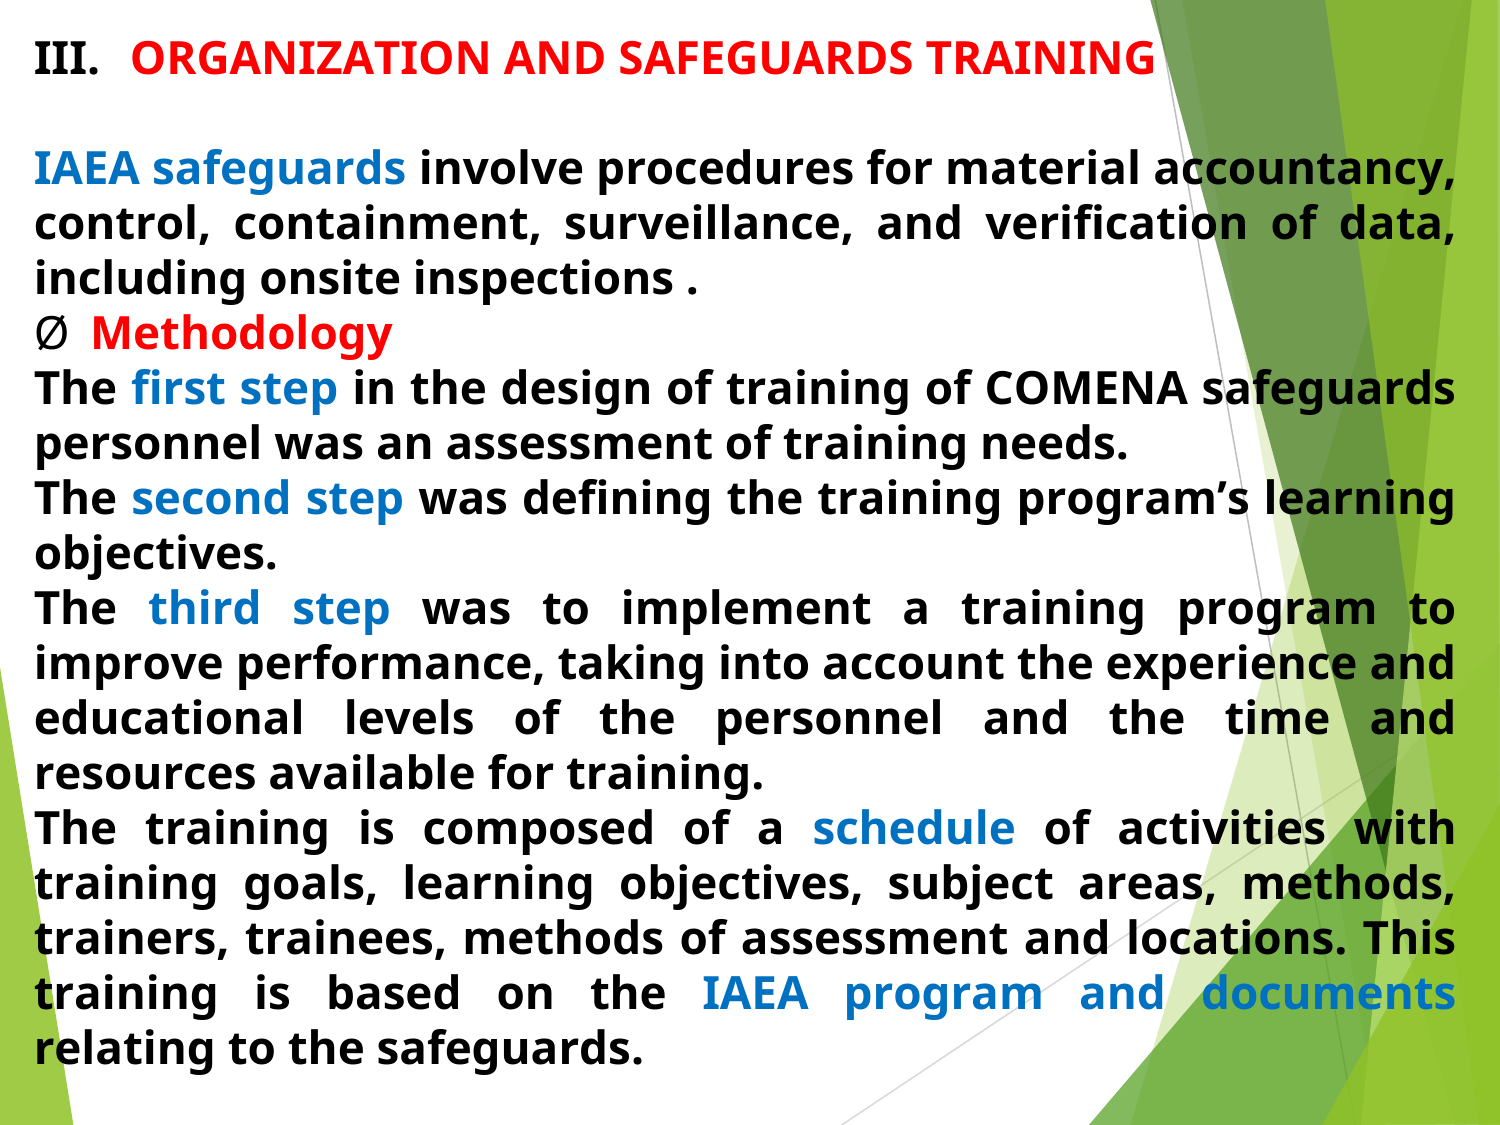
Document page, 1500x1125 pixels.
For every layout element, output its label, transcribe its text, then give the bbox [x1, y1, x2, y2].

text_box ORGANIZATION AND SAFEGUARDS TRAINING IAEA safeguards involve procedures for material accountancy, control, containment, surveillance, and verification of data, including onsite inspections . Methodology The first step in the design of training of COMENA safeguards personnel was an assessment of training needs. The second step was defining the training program’s learning objectives. The third step was to implement a training program to improve performance, taking into account the experience and educational levels of the personnel and the time and resources available for training. The training is composed of a schedule of activities with training goals, learning objectives, subject areas, methods, trainers, trainees, methods of assessment and locations. This training is based on the IAEA program and documents relating to the safeguards. [19, 21, 1472, 1081]
